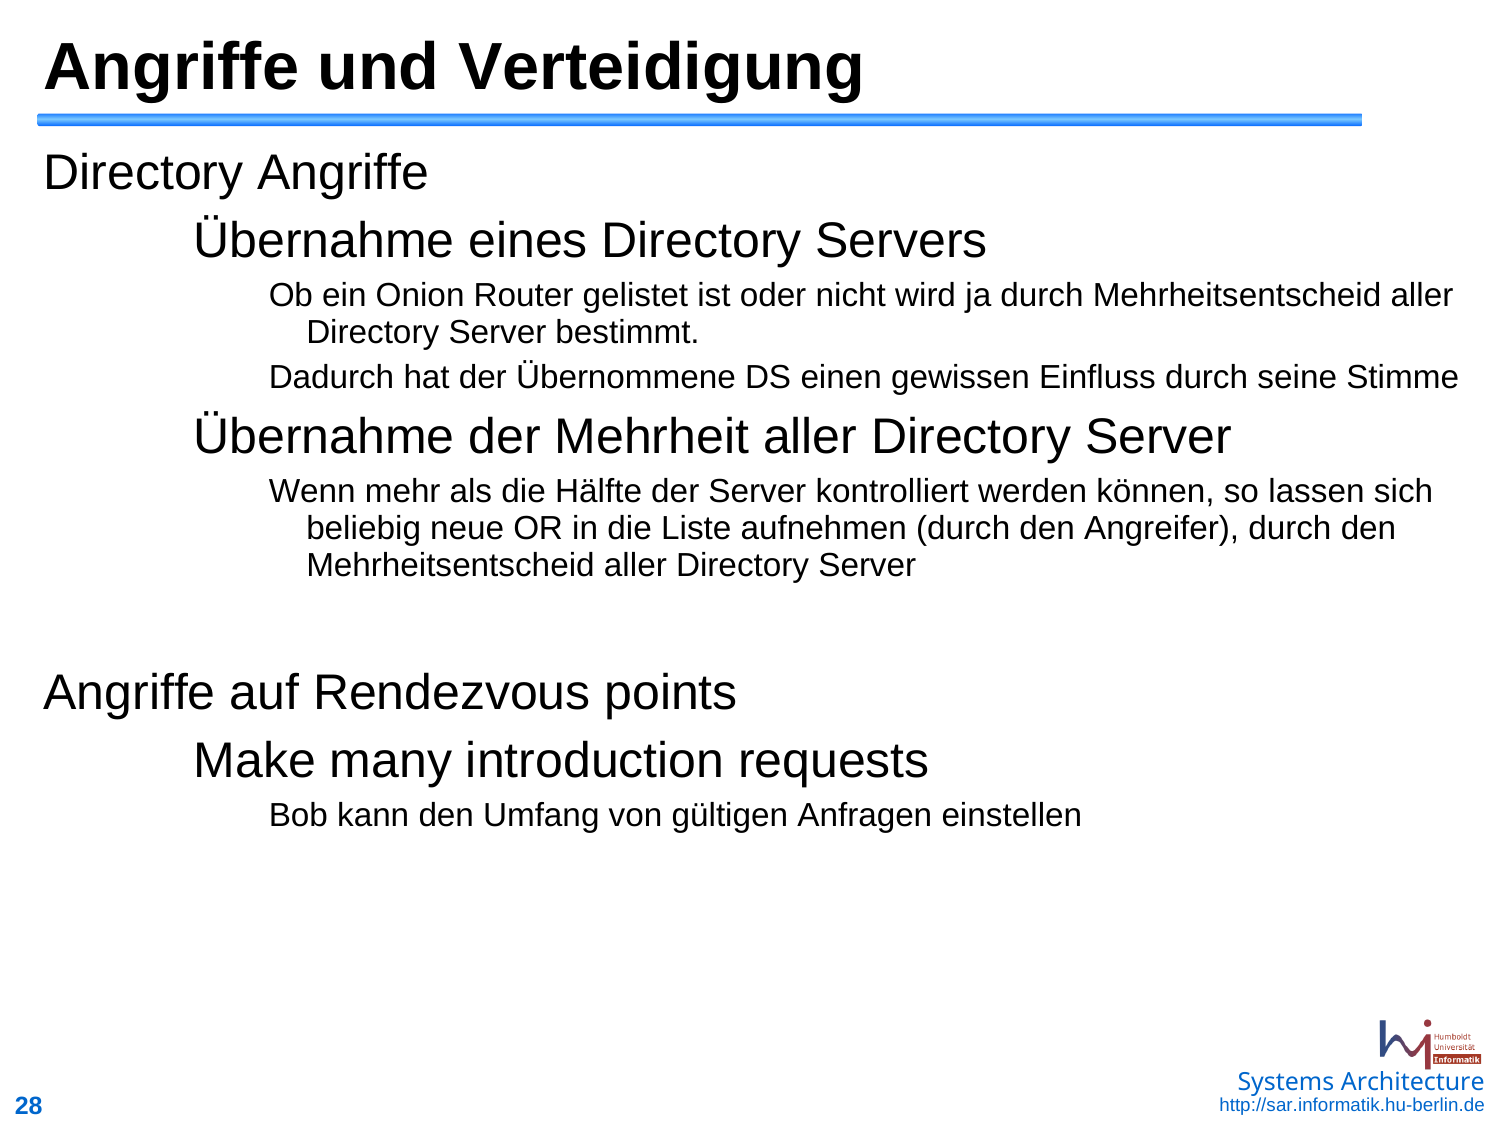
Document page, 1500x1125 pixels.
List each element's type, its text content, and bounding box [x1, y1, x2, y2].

picture [1376, 1059, 1483, 1071]
list Directory Angriffe Übernahme eines Directory Servers Ob ein Onion Router gelistet ist oder nicht wird ja durch Mehrheitsentscheid aller Directory Server bestimmt. Dadurch hat der Übernommene DS einen gewissen Einfluss durch seine Stimme Übernahme der Mehrheit aller Directory Server Wenn mehr als die Hälfte der Server kontrolliert werden können, so lassen sich beliebig neue OR in die Liste aufnehmen (durch den Angreifer), durch den Mehrheitsentscheid aller Directory Server Angriffe auf Rendezvous points Make many introduction requests Bob kann den Umfang von gültigen Anfragen einstellen [28, 136, 1500, 1059]
title Angriffe und Verteidigung [28, 19, 1500, 113]
